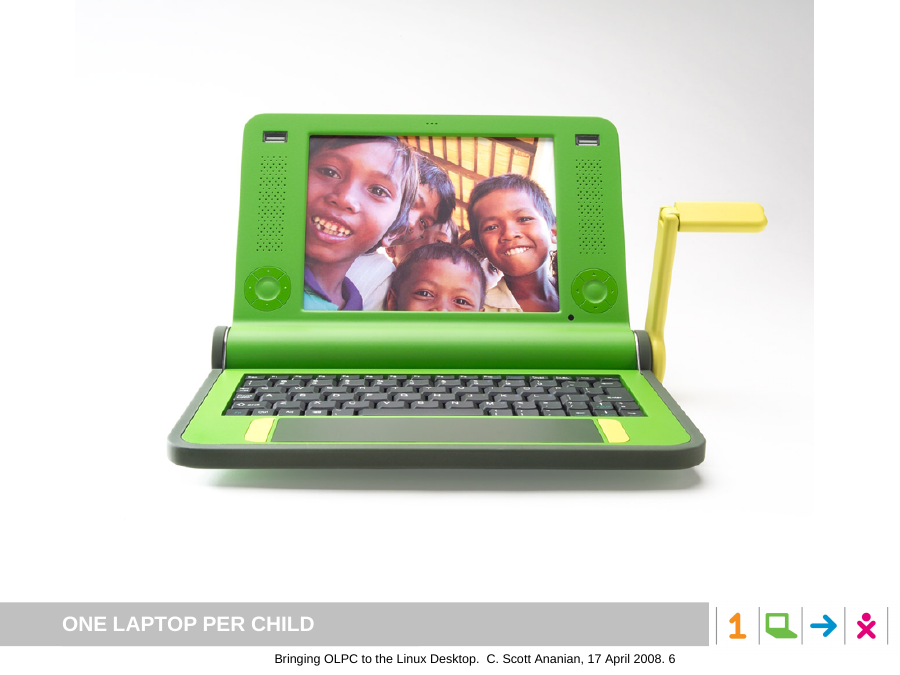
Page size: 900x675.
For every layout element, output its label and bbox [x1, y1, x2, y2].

picture [75, 0, 897, 654]
